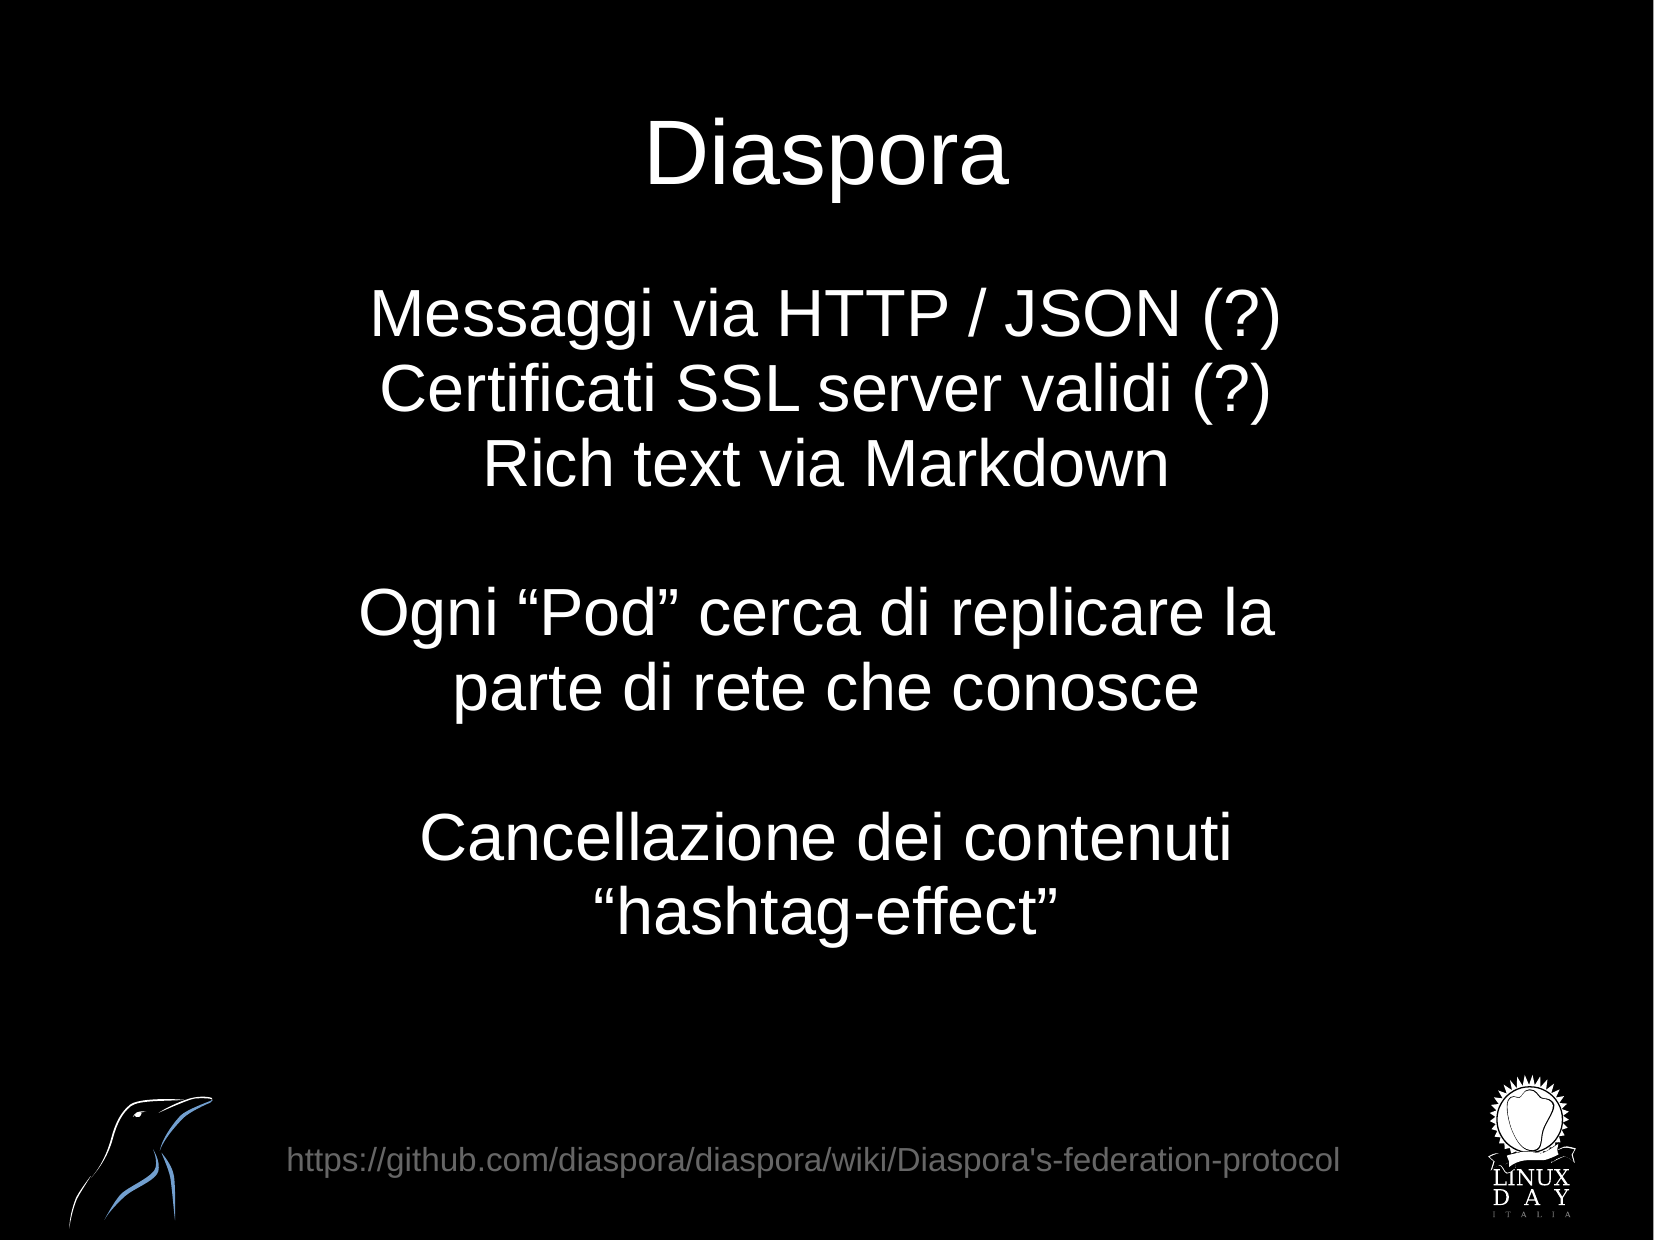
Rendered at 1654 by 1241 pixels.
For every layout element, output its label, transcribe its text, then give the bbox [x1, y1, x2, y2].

text_box https://github.com/diaspora/diaspora/wiki/Diaspora's-federation-protocol [271, 1133, 1441, 1186]
title Diaspora [82, 49, 1571, 257]
subtitle Messaggi via HTTP / JSON (?) Certificati SSL server validi (?) Rich text via Markdown Ogni “Pod” cerca di replicare la parte di rete che conosce Cancellazione dei contenuti “hashtag-effect” [82, 276, 1571, 1024]
